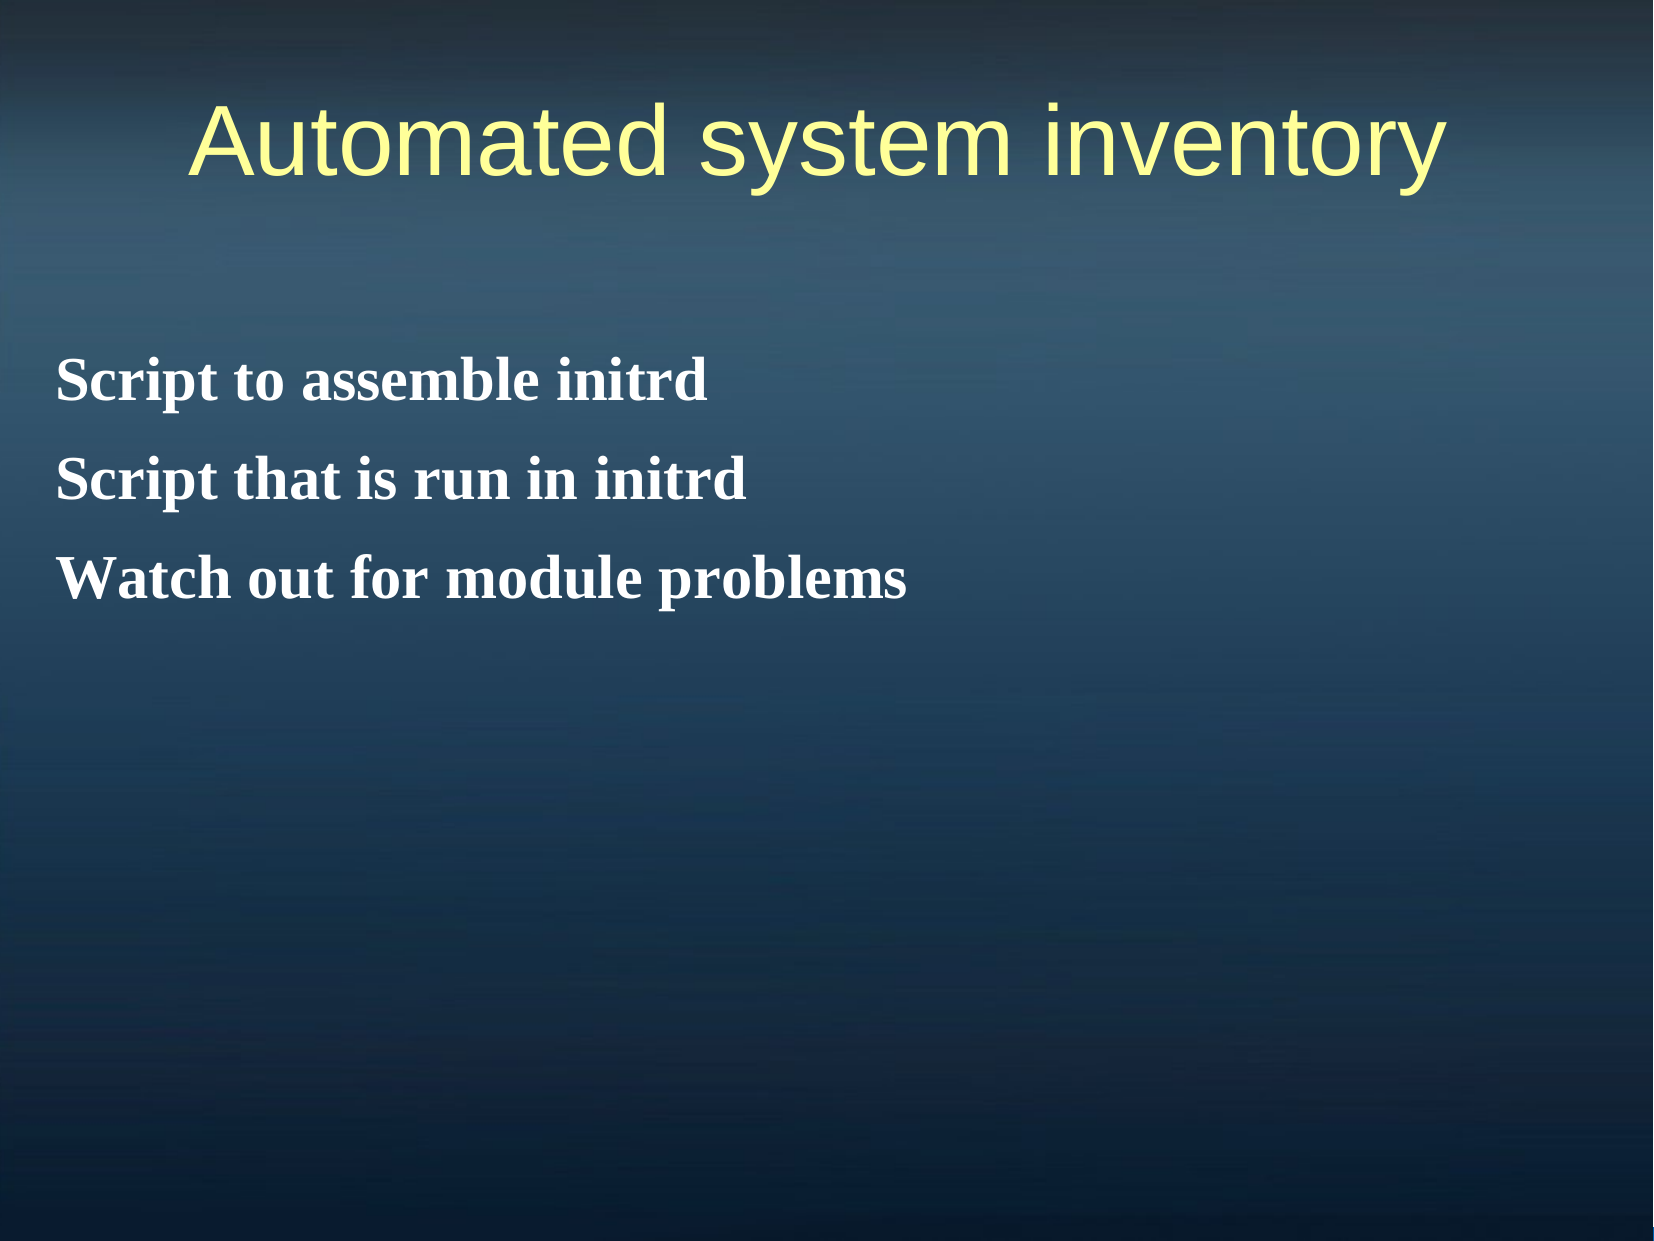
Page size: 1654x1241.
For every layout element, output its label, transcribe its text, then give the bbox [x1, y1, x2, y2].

picture [0, 0, 1653, 1241]
title Automated system inventory [112, 37, 1525, 245]
list Script to assemble initrd Script that is run in initrd Watch out for module problems [37, 344, 1653, 687]
